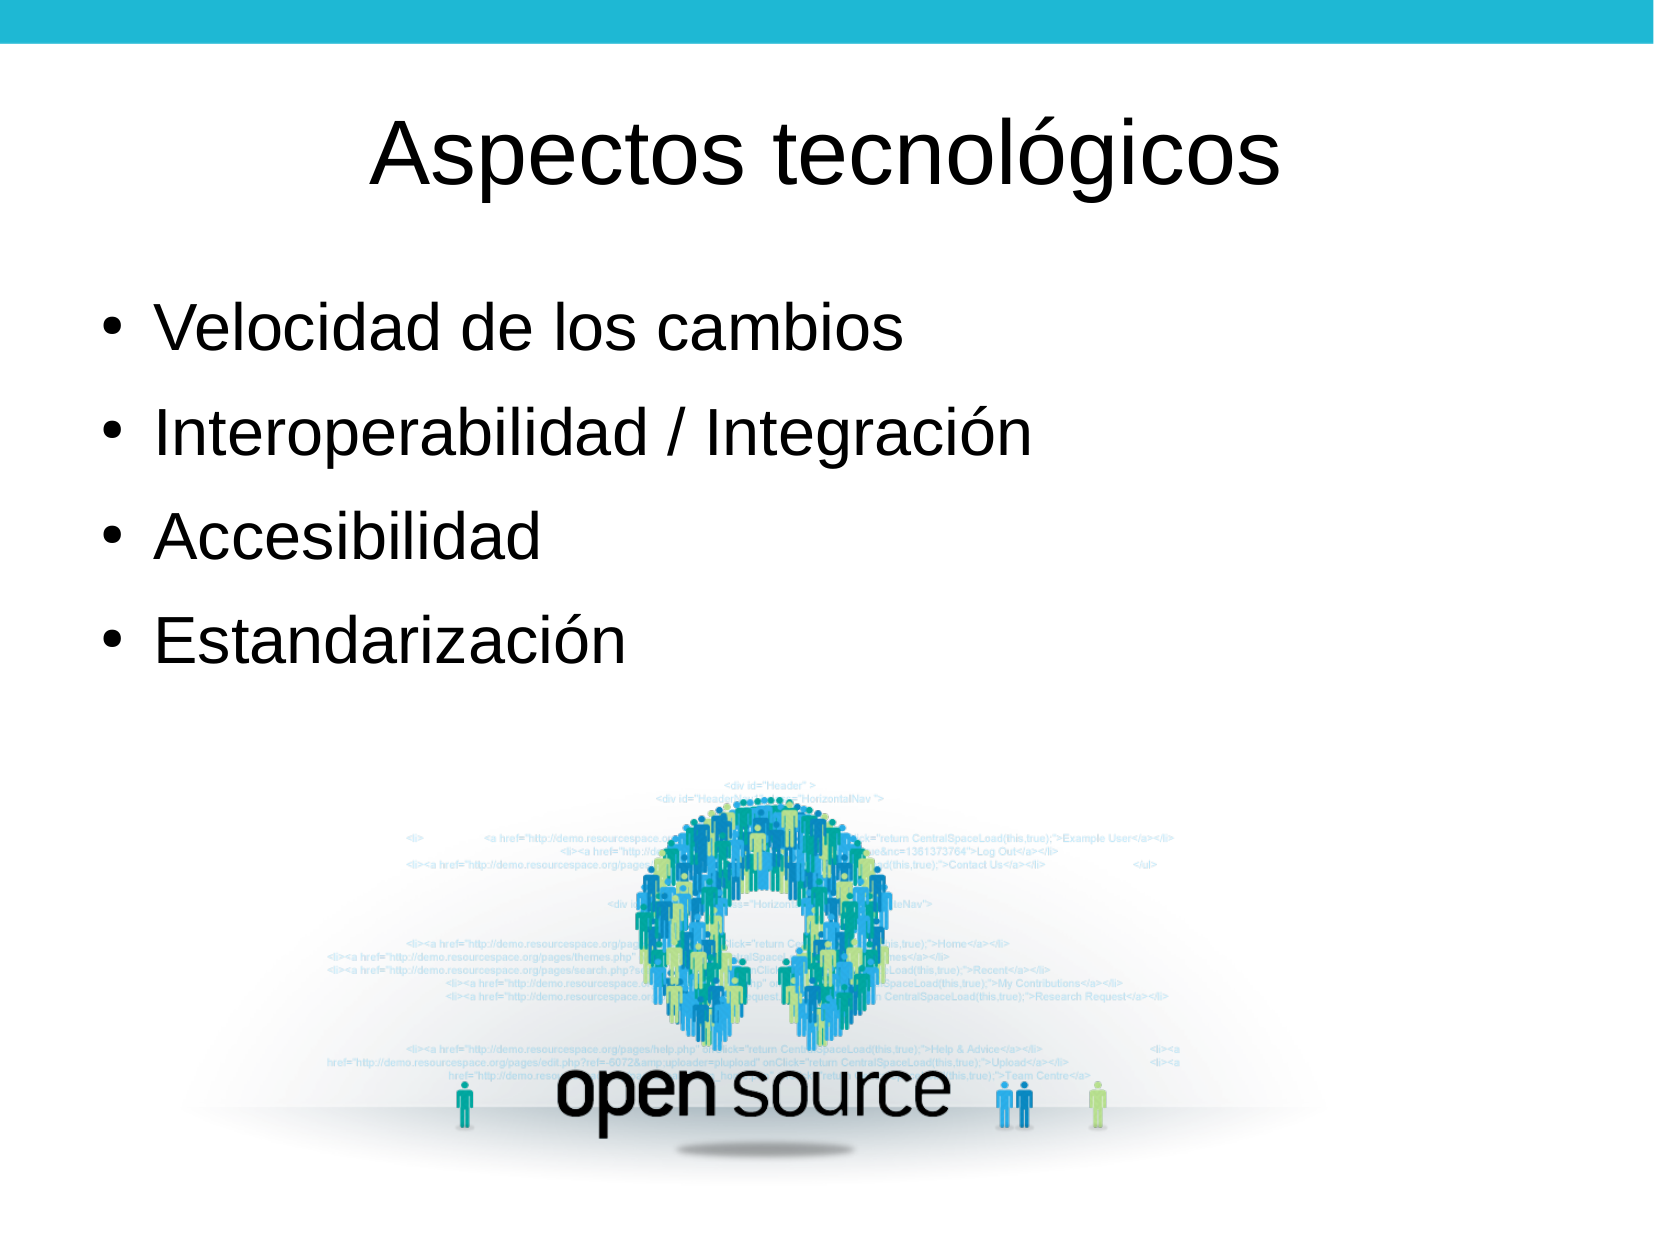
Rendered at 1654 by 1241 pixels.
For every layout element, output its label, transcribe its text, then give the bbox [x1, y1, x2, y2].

picture [0, 0, 1654, 44]
list Velocidad de los cambios Interoperabilidad / Integración Accesibilidad Estandarización [82, 290, 1571, 697]
title Aspectos tecnológicos [82, 49, 1571, 257]
picture [178, 752, 1341, 1186]
